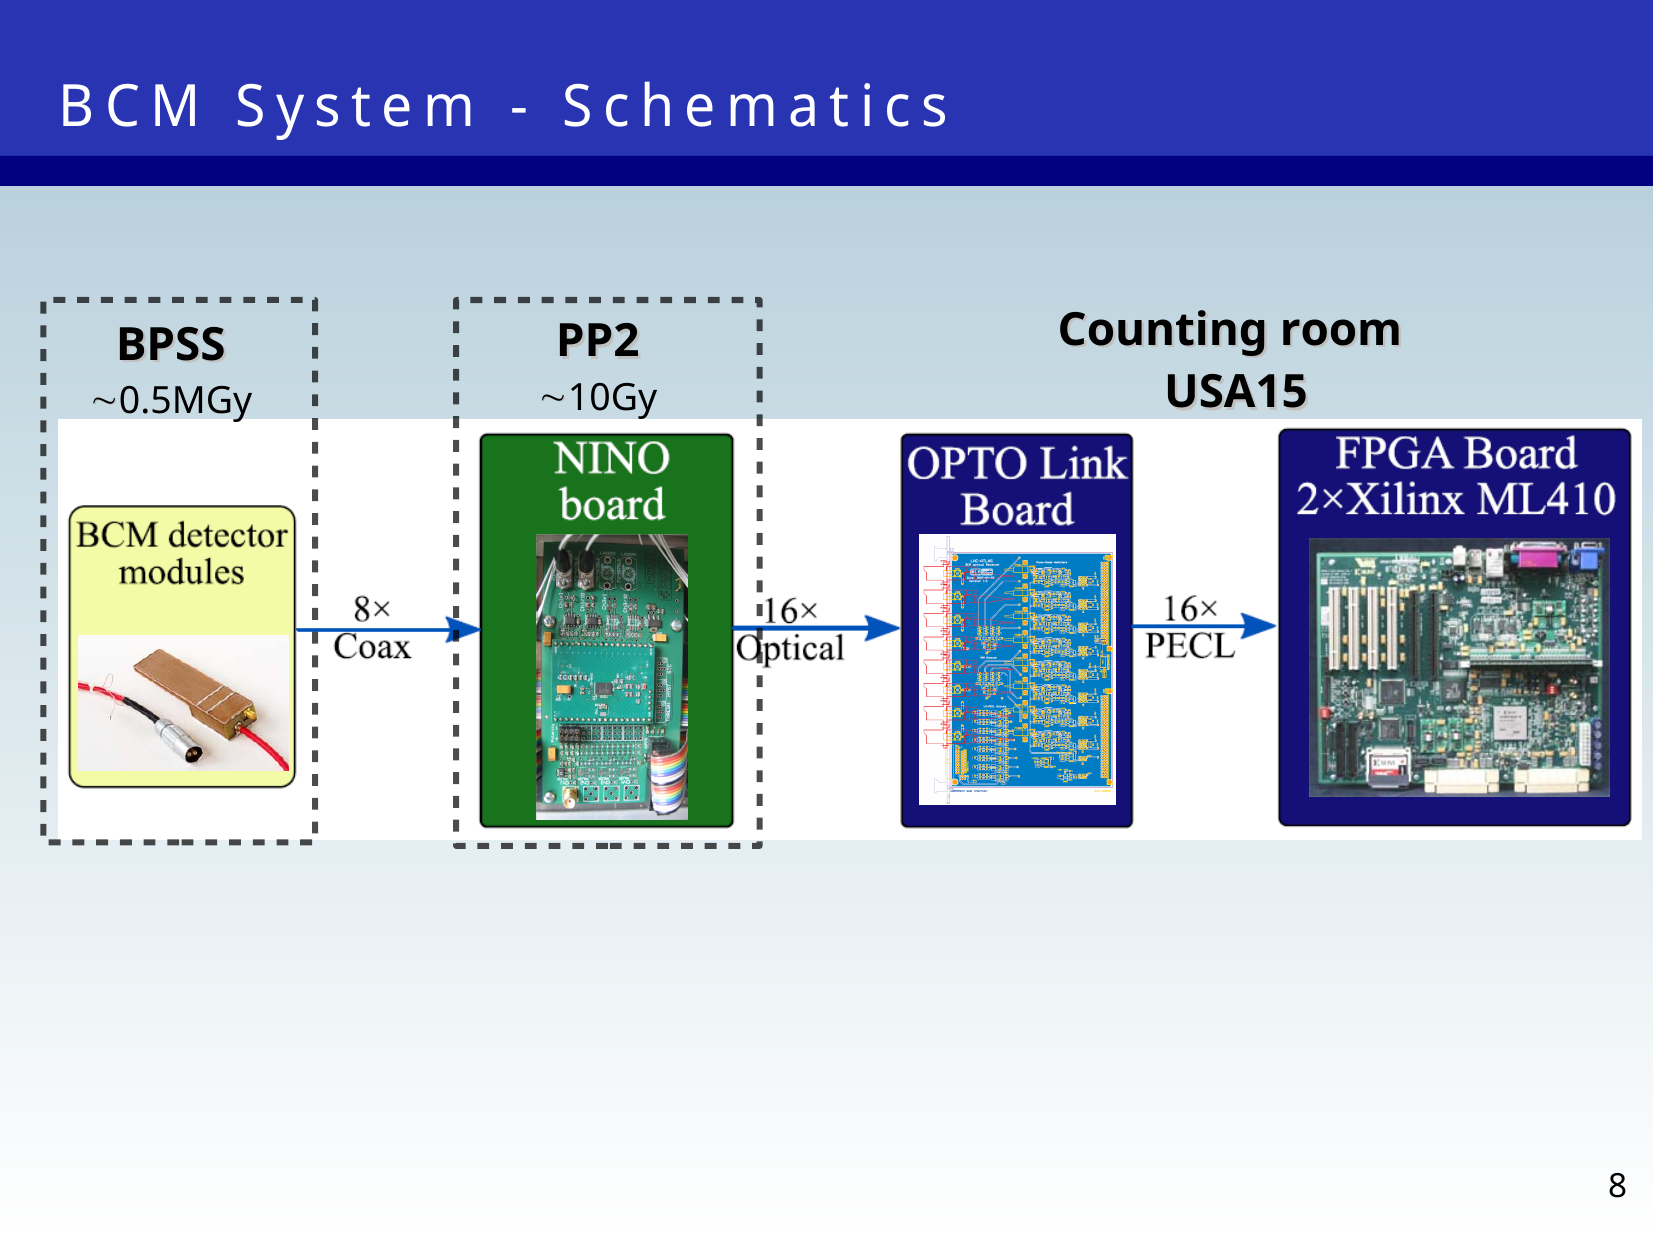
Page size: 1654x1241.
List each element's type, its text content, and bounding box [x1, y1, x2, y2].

text_box Counting room USA15 [1043, 288, 1400, 415]
title BCM System - Schematics [58, 29, 1613, 178]
text_box BPSS ~0.5MGy [74, 303, 263, 419]
text_box PP2 ~10Gy [523, 300, 669, 416]
picture [58, 419, 1642, 840]
